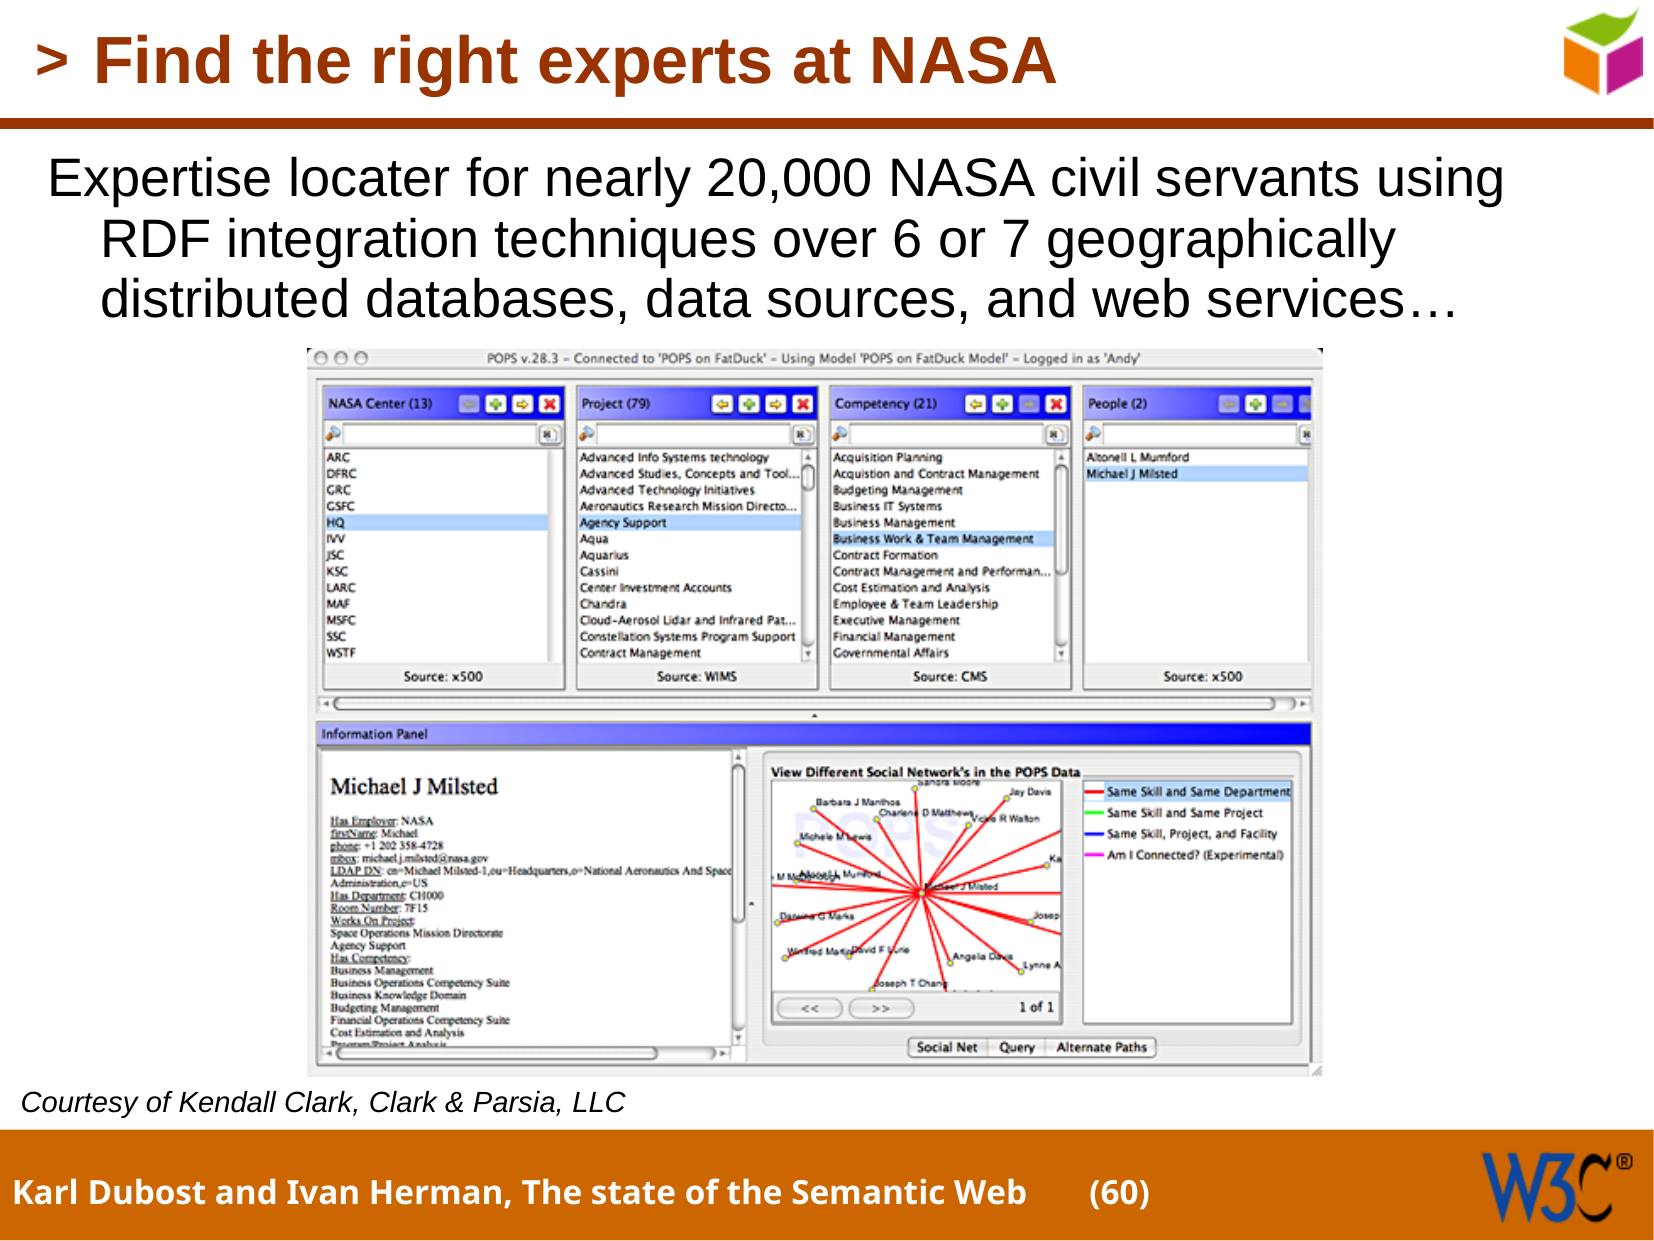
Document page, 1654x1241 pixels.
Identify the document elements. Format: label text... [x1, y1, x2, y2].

picture [1477, 1149, 1639, 1228]
list Expertise locater for nearly 20,000 NASA civil servants using RDF integration techniques over 6 or 7 geographically distributed databases, data sources, and web services… [29, 147, 1624, 384]
picture [307, 348, 1323, 1077]
text_box Courtesy of Kendall Clark, Clark & Parsia, LLC [5, 1080, 642, 1129]
title Find the right experts at NASA [93, 7, 1493, 111]
picture [1564, 5, 1643, 95]
